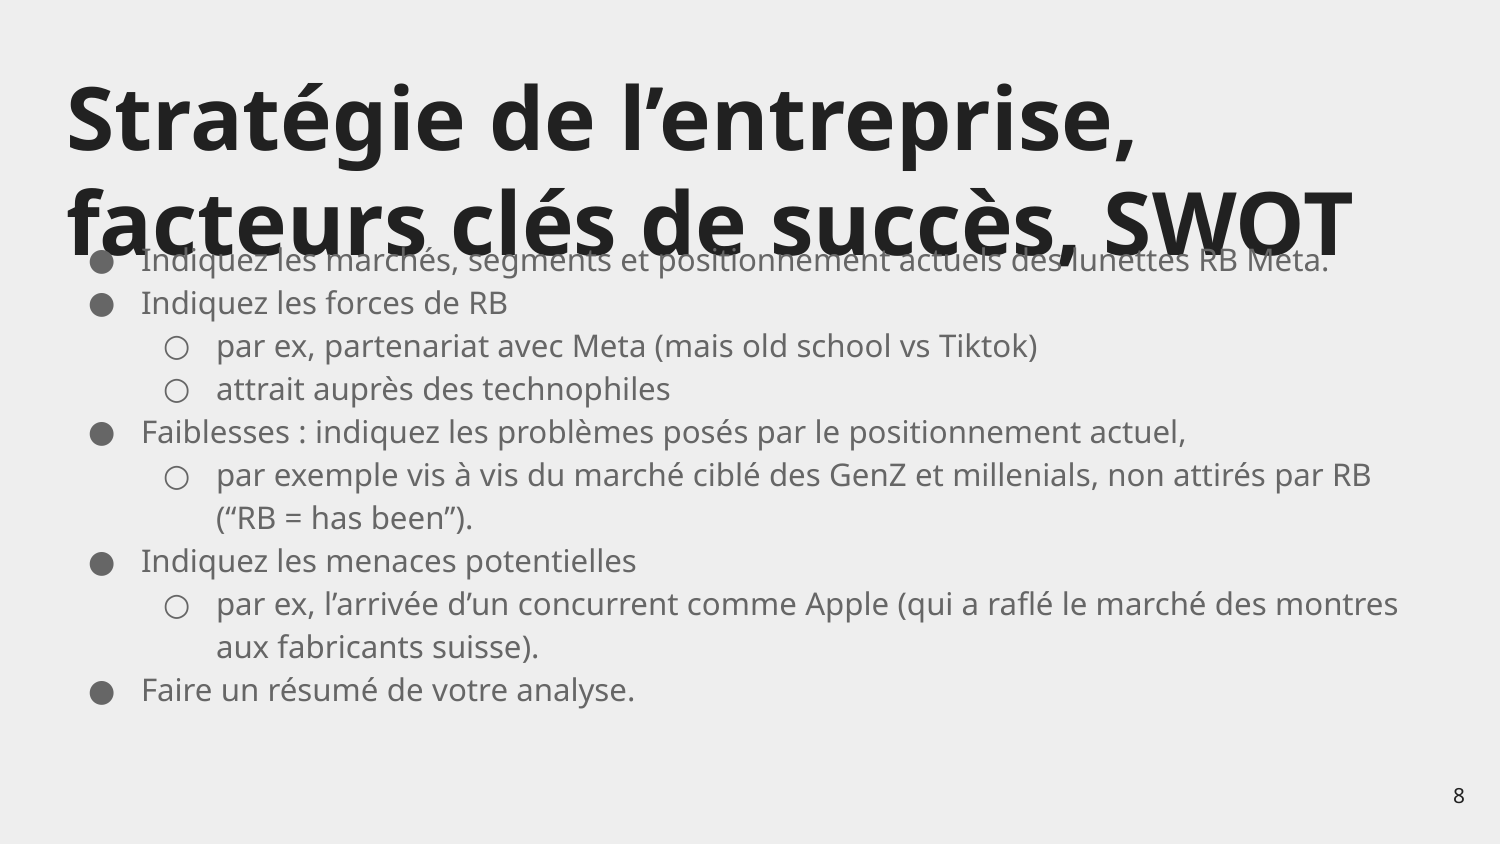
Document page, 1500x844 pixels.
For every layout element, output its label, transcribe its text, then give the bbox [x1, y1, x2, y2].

title Stratégie de l’entreprise, facteurs clés de succès, SWOT [51, 48, 1449, 180]
list Indiquez les marchés, segments et positionnement actuels des lunettes RB Meta. Indiquez les forces de RB par ex, partenariat avec Meta (mais old school vs Tiktok) attrait auprès des technophiles Faiblesses : indiquez les problèmes posés par le positionnement actuel, par exemple vis à vis du marché ciblé des GenZ et millenials, non attirés par RB (“RB = has been”). Indiquez les menaces potentielles par ex, l’arrivée d’un concurrent comme Apple (qui a raflé le marché des montres aux fabricants suisse). Faire un résumé de votre analyse. [51, 219, 1449, 810]
slide_number <number> [1389, 764, 1480, 830]
